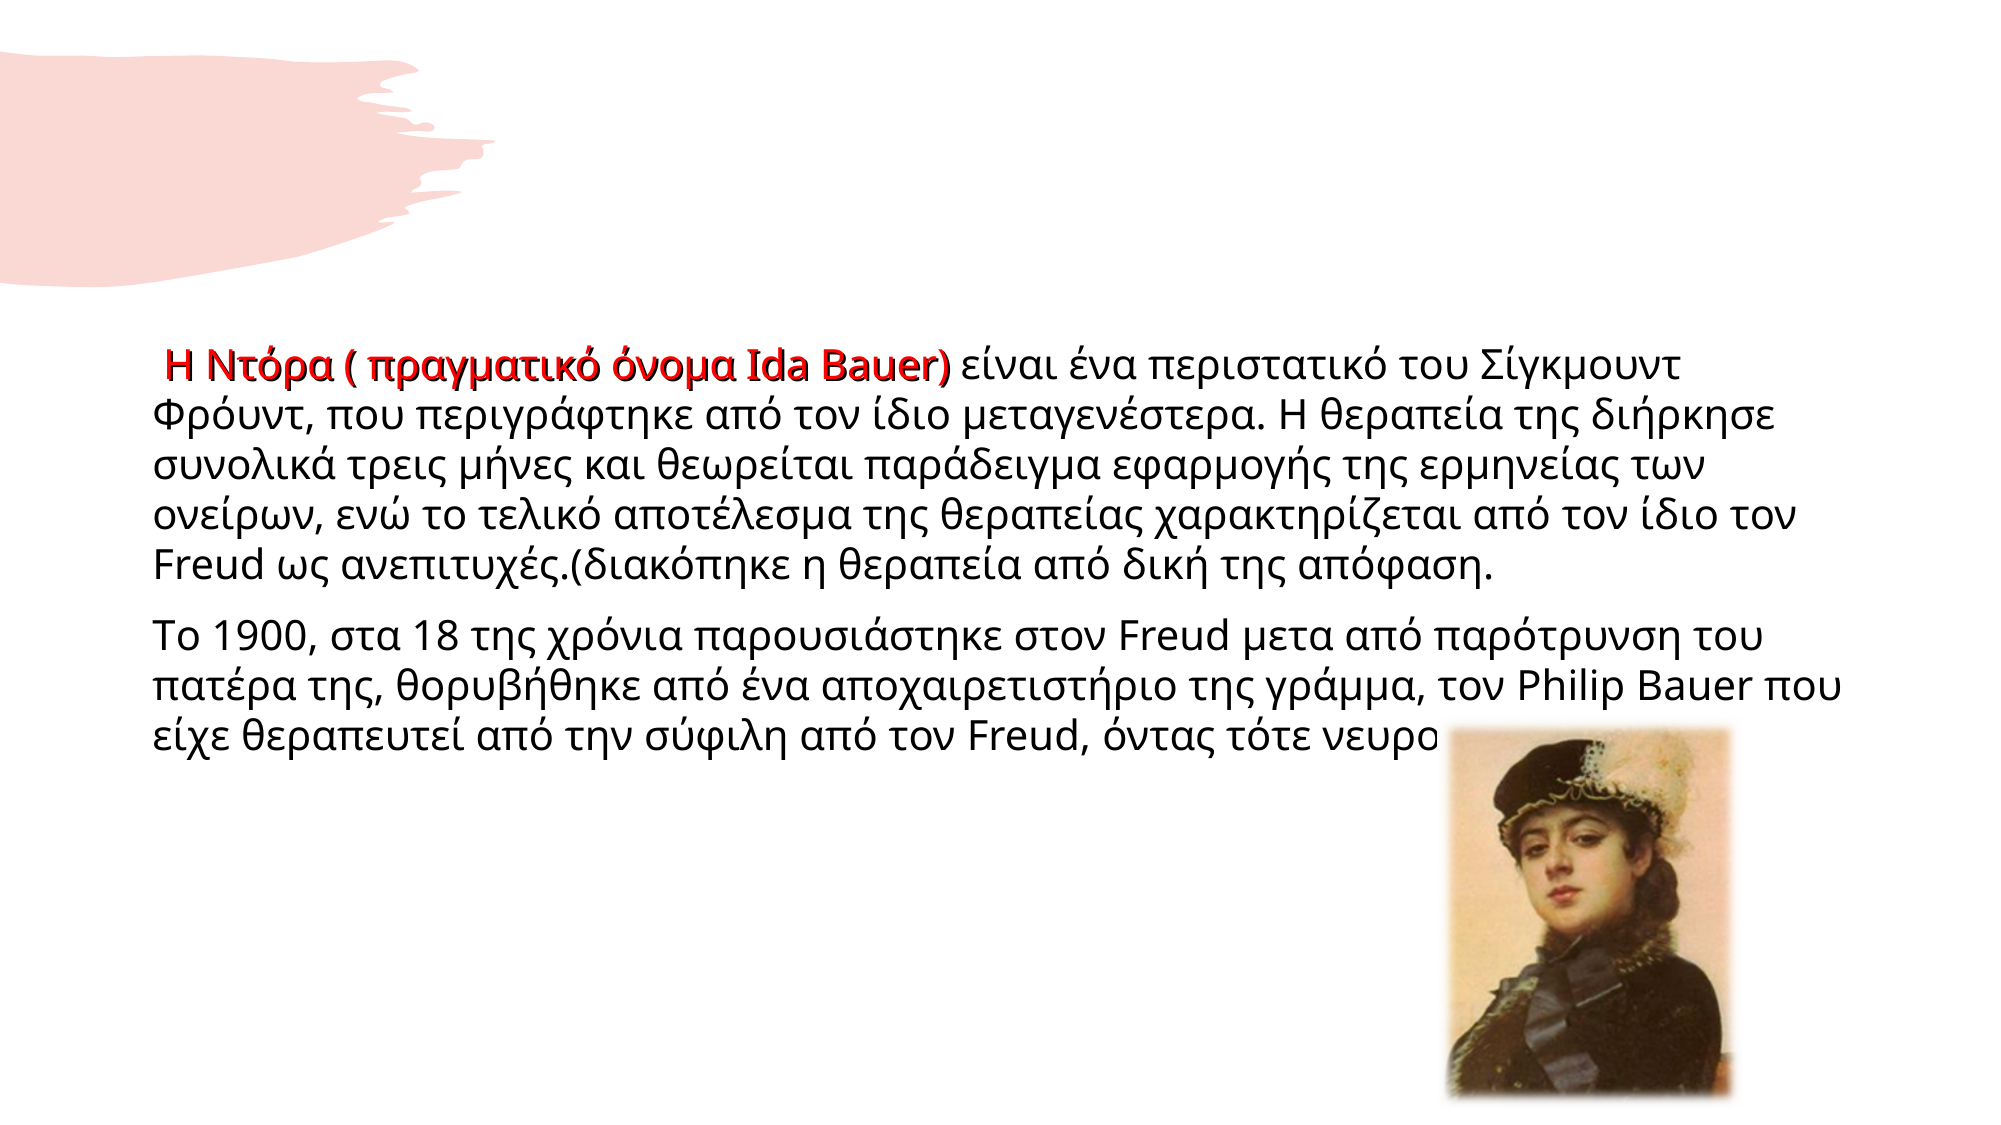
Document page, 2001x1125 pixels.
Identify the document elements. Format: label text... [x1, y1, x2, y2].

list Η Ντόρα ( πραγματικό όνομα Ida Bauer) είναι ένα περιστατικό του Σίγκμουντ Φρόυντ, που περιγράφτηκε από τον ίδιο μεταγενέστερα. Η θεραπεία της διήρκησε συνολικά τρεις μήνες και θεωρείται παράδειγμα εφαρμογής της ερμηνείας των ονείρων, ενώ το τελικό αποτέλεσμα της θεραπείας χαρακτηρίζεται από τον ίδιο τον Freud ως ανεπιτυχές.(διακόπηκε η θεραπεία από δική της απόφαση. Τo 1900, στα 18 της χρόνια παρουσιάστηκε στον Freud μετα από παρότρυνση του πατέρα της, θορυβήθηκε από ένα αποχαιρετιστήριο της γράμμα, τον Philip Bauer που είχε θεραπευτεί από την σύφιλη από τον Freud, όντας τότε νευρολόγος. [137, 329, 1863, 1013]
picture [1437, 716, 1743, 1109]
